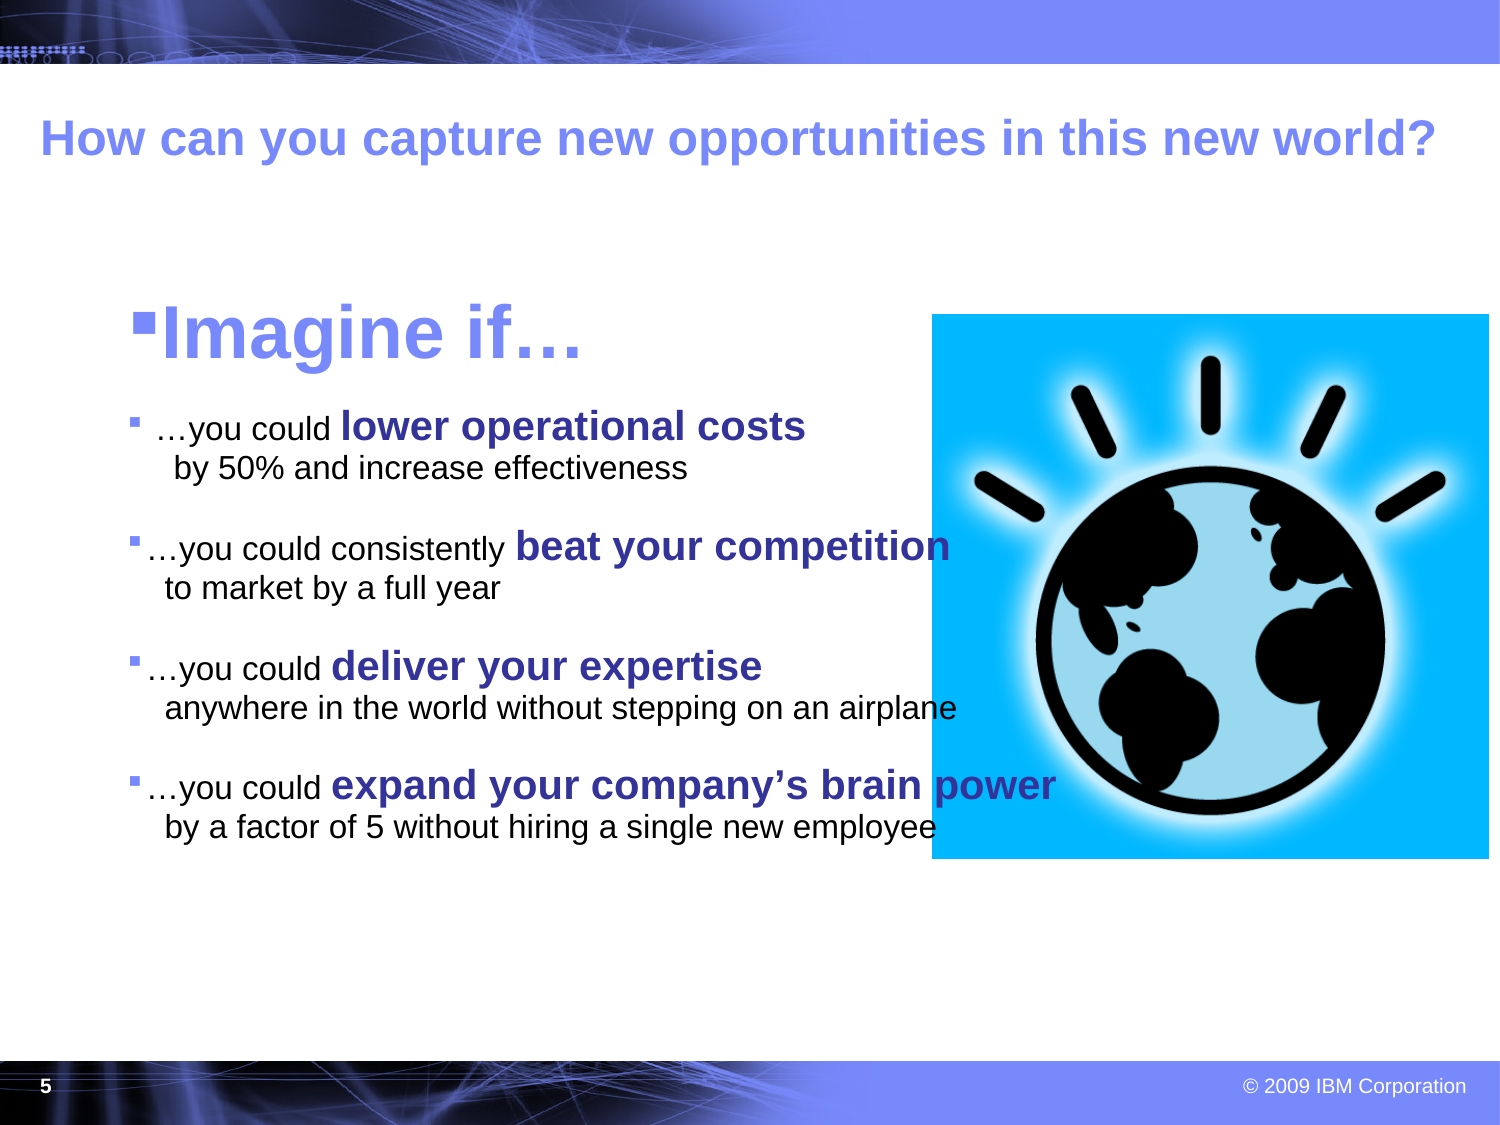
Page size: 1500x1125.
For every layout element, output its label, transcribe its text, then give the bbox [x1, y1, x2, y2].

text_box Imagine if… …you could lower operational costs by 50% and increase effectiveness …you could consistently beat your competition to market by a full year …you could deliver your expertise anywhere in the world without stepping on an airplane …you could expand your company’s brain power by a factor of 5 without hiring a single new employee [112, 284, 1125, 1048]
picture [0, 1061, 1500, 1125]
picture [0, 0, 1500, 64]
picture [1125, 328, 1473, 848]
text_box How can you capture new opportunities in this new world? [25, 103, 1467, 186]
